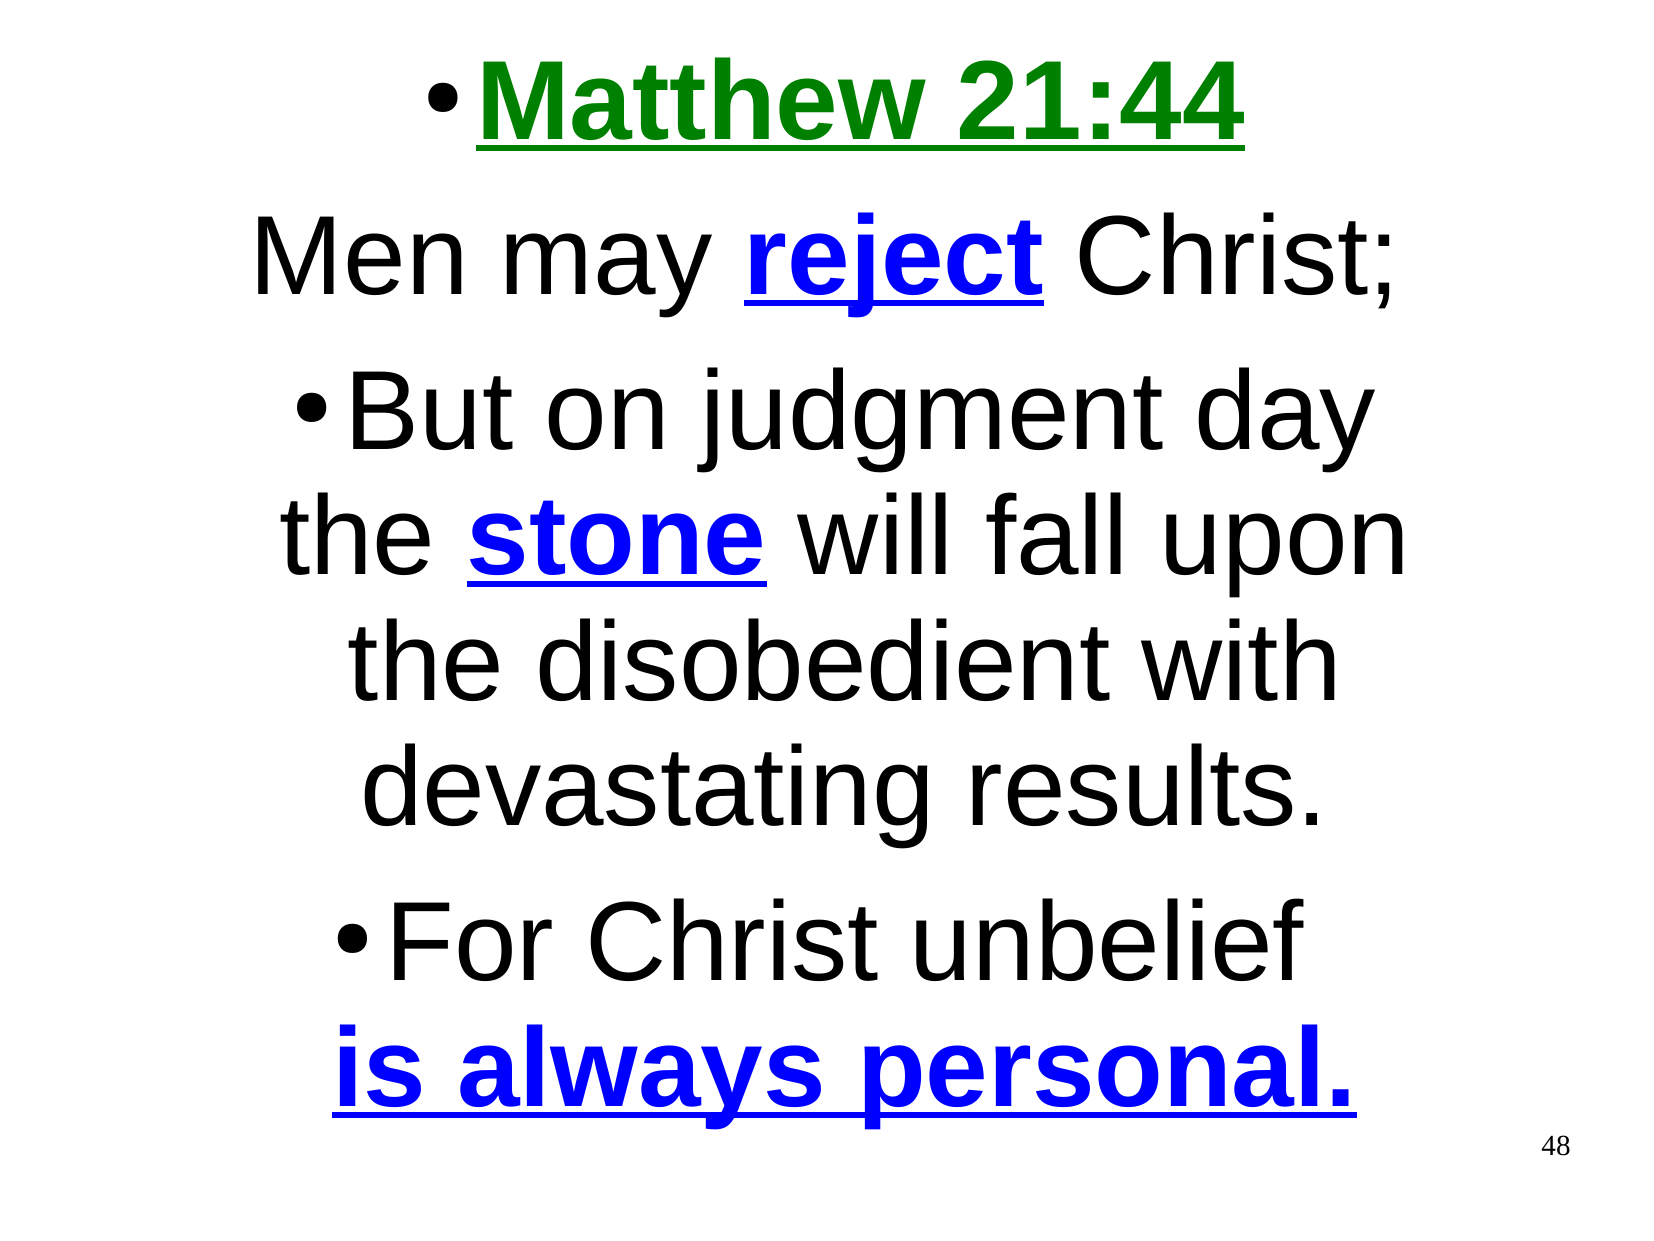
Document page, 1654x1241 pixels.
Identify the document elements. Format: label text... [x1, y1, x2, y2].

list Matthew 21:44 Men may reject Christ; But on judgment day the stone will fall upon the disobedient with devastating results. For Christ unbelief is always personal. [37, 37, 1613, 1201]
